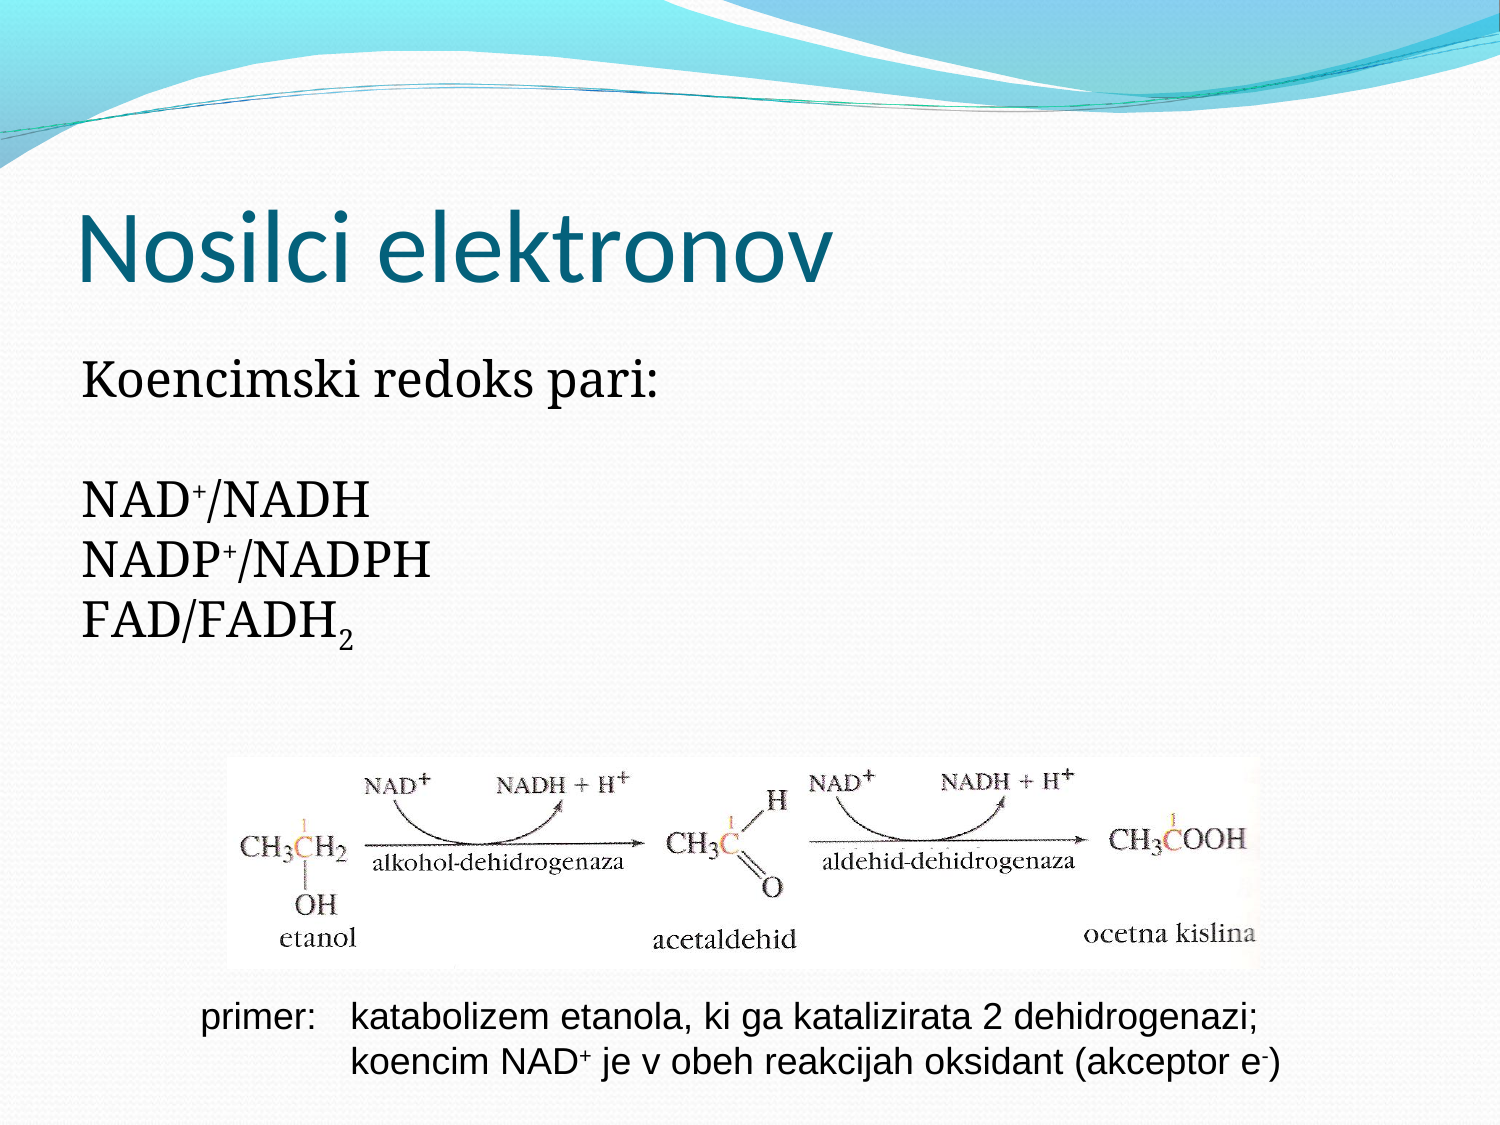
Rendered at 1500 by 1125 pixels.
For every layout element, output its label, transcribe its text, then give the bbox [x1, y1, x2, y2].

title Nosilci elektronov [75, 115, 1426, 304]
text_box primer: katabolizem etanola, ki ga katalizirata 2 dehidrogenazi; koencim NAD+ je v obeh reakcijah oksidant (akceptor e-) [185, 984, 1297, 1090]
text_box Koencimski redoks pari: NAD+/NADH NADP+/NADPH FAD/FADH2 [67, 339, 676, 664]
picture [0, 0, 1500, 1125]
